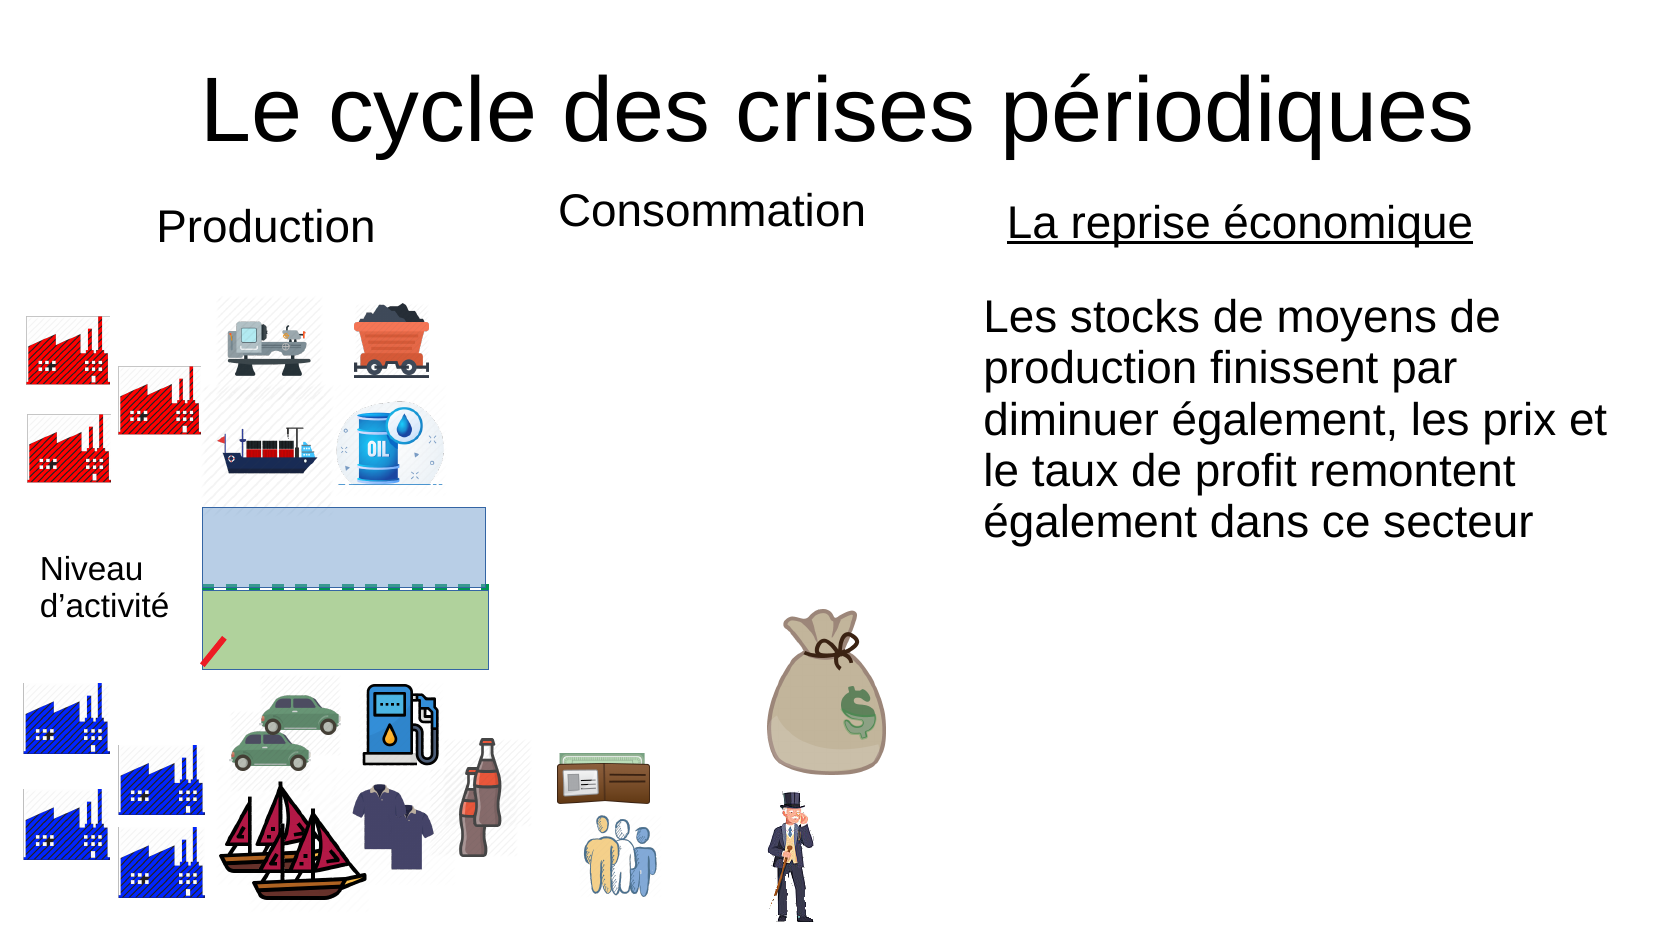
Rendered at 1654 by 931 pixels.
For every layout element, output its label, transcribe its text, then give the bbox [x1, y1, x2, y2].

picture [23, 682, 110, 754]
picture [767, 609, 886, 775]
title Le cycle des crises périodiques [47, 7, 1630, 213]
picture [354, 303, 429, 378]
text_box Les stocks de moyens de production finissent par diminuer également, les prix et le taux de profit remontent également dans ce secteur [968, 283, 1630, 555]
picture [557, 753, 650, 804]
text_box Niveau d’activité [25, 543, 202, 643]
text_box La reprise économique [992, 189, 1642, 272]
picture [578, 814, 662, 899]
picture [23, 788, 110, 860]
picture [27, 414, 111, 483]
text_box [202, 507, 486, 588]
picture [118, 295, 447, 517]
picture [215, 674, 532, 913]
picture [26, 316, 110, 386]
text_box [202, 590, 489, 670]
picture [767, 791, 814, 922]
text_box Consommation [543, 177, 886, 295]
text_box Production [141, 193, 402, 260]
picture [118, 744, 205, 815]
picture [118, 826, 205, 898]
